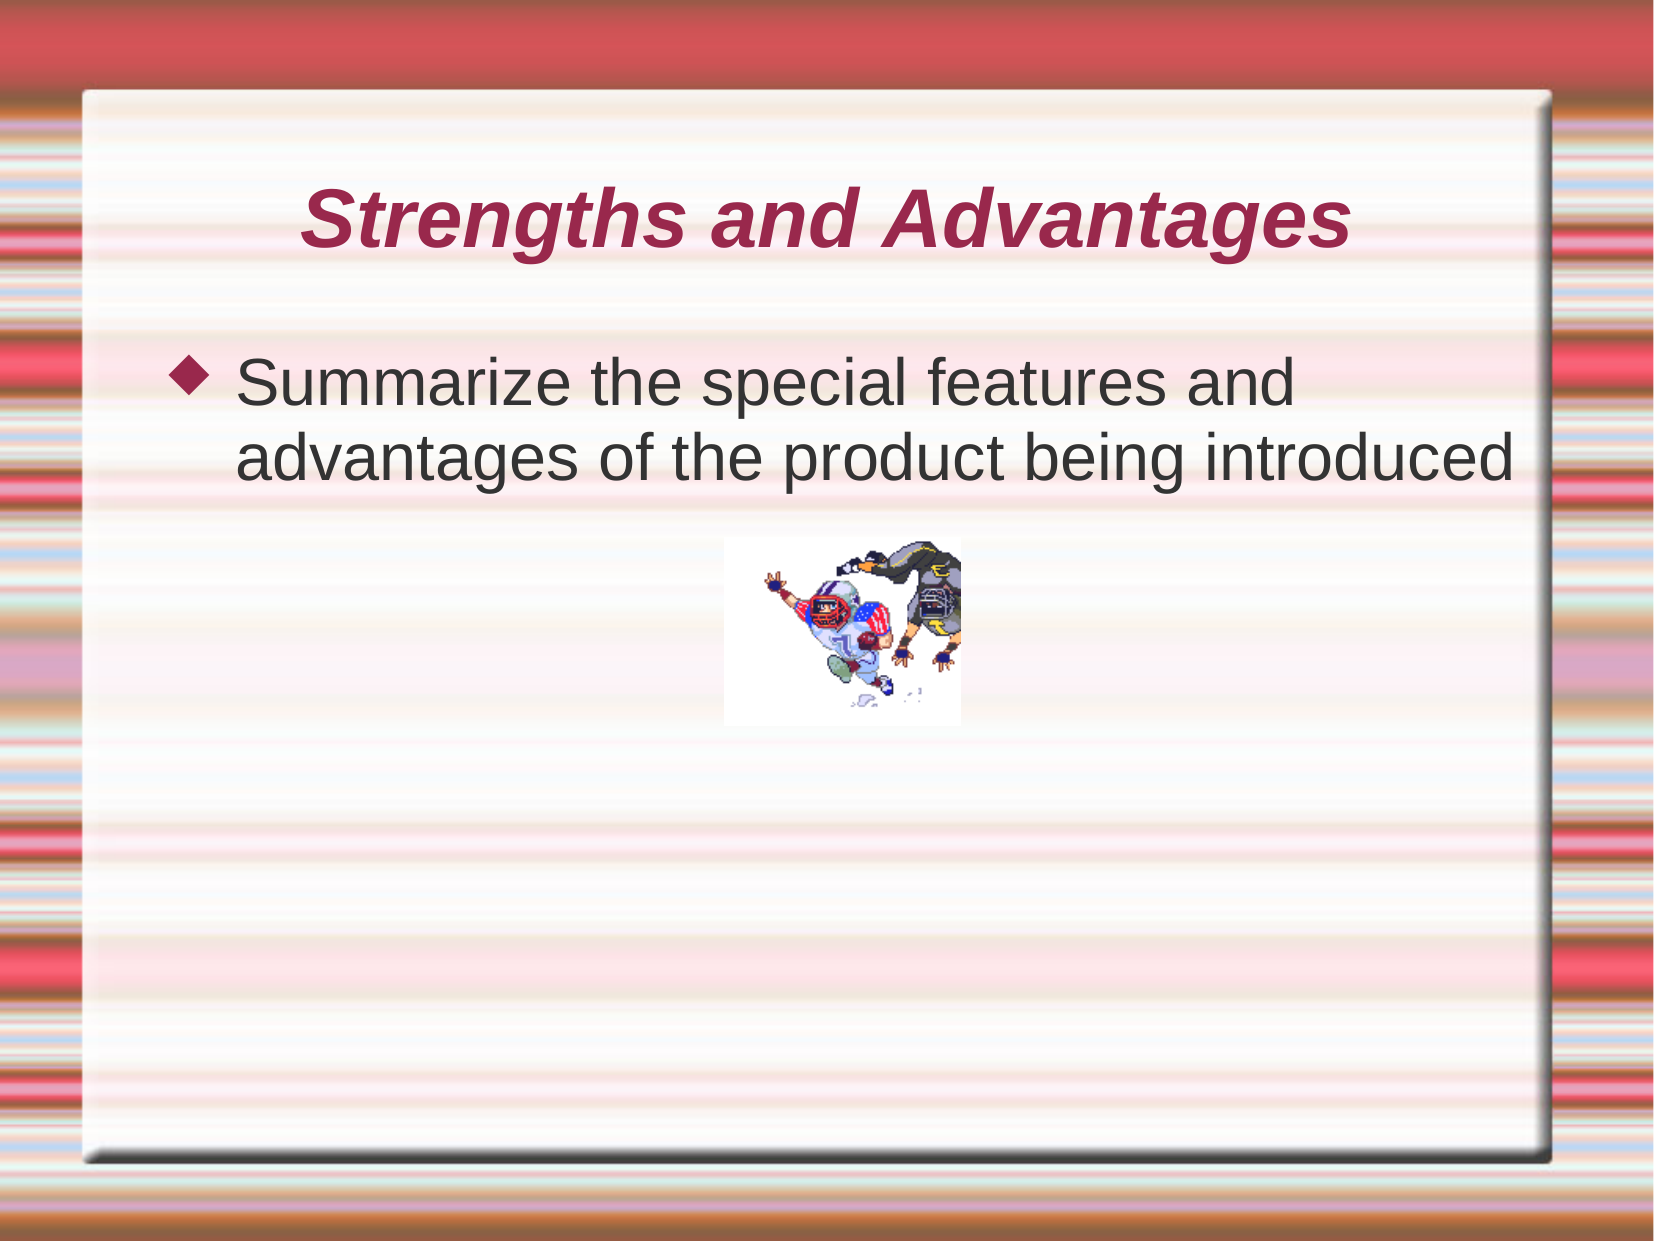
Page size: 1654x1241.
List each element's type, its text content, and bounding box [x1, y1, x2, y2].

picture [0, 0, 1654, 1241]
list Summarize the special features and advantages of the product being introduced [152, 344, 1534, 1127]
title Strengths and Advantages [121, 114, 1534, 322]
